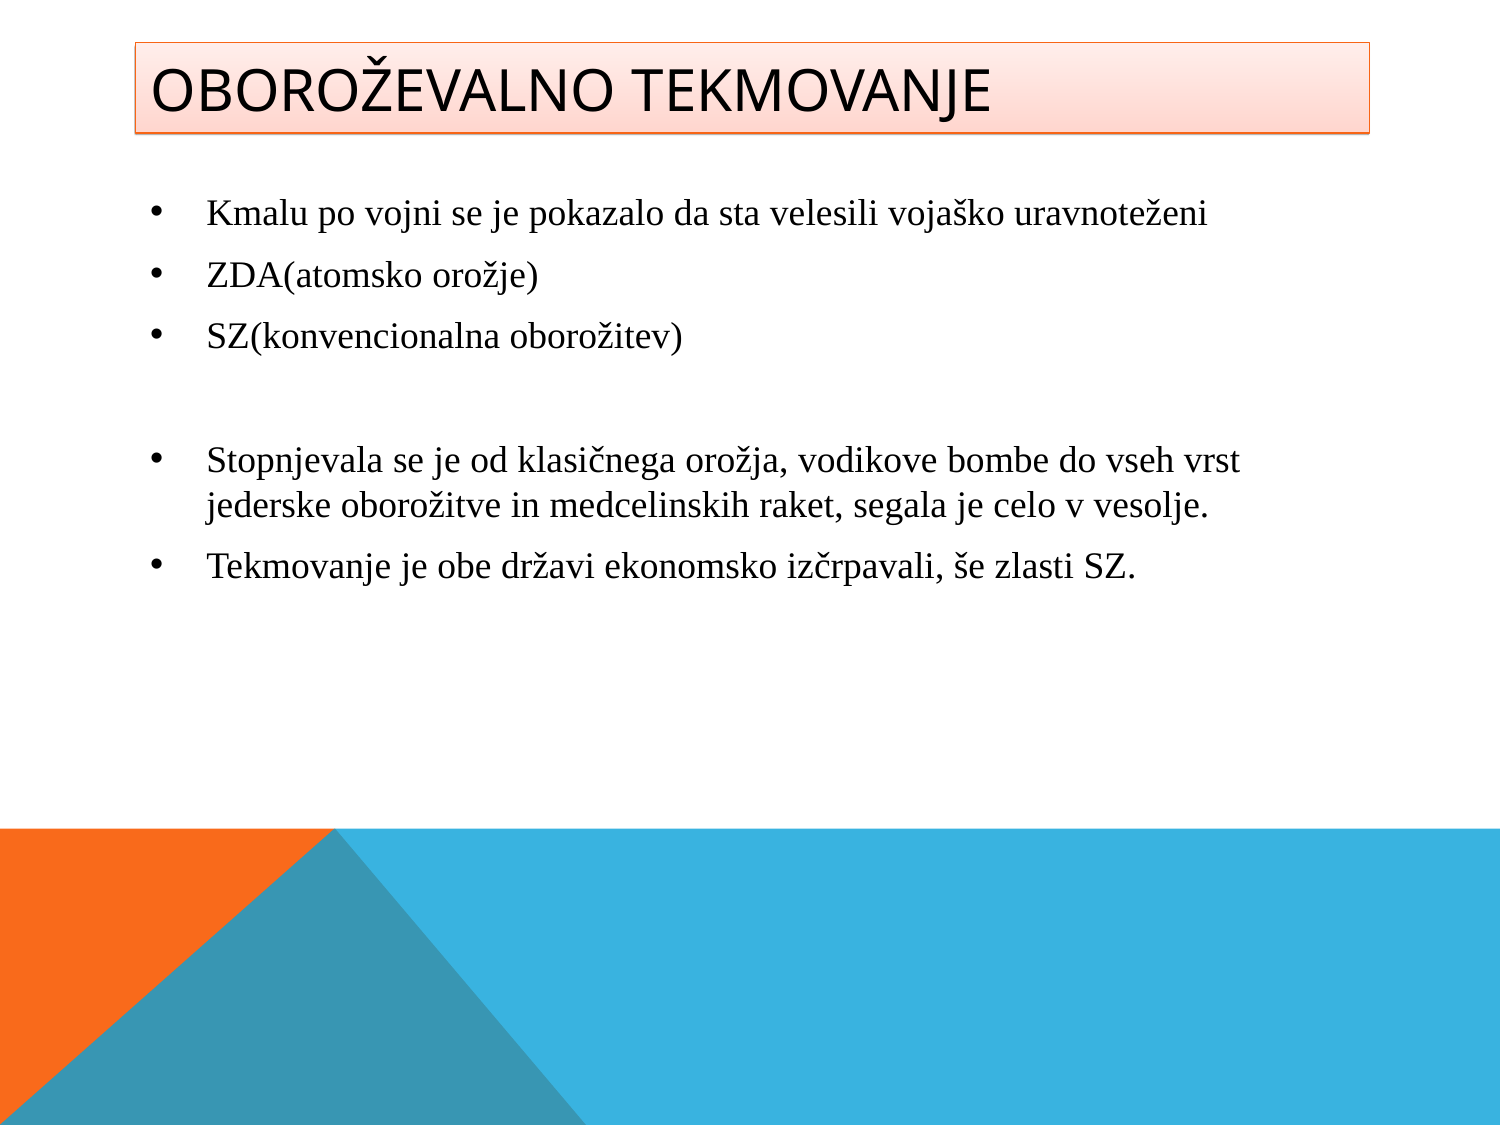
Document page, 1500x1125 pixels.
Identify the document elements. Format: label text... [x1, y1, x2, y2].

title Oboroževalno tekmovanje [135, 42, 1370, 133]
list Kmalu po vojni se je pokazalo da sta velesili vojaško uravnoteženi ZDA(atomsko orožje) SZ(konvencionalna oborožitev) Stopnjevala se je od klasičnega orožja, vodikove bombe do vseh vrst jederske oborožitve in medcelinskih raket, segala je celo v vesolje. Tekmovanje je obe državi ekonomsko izčrpavali, še zlasti SZ. [134, 180, 1369, 768]
